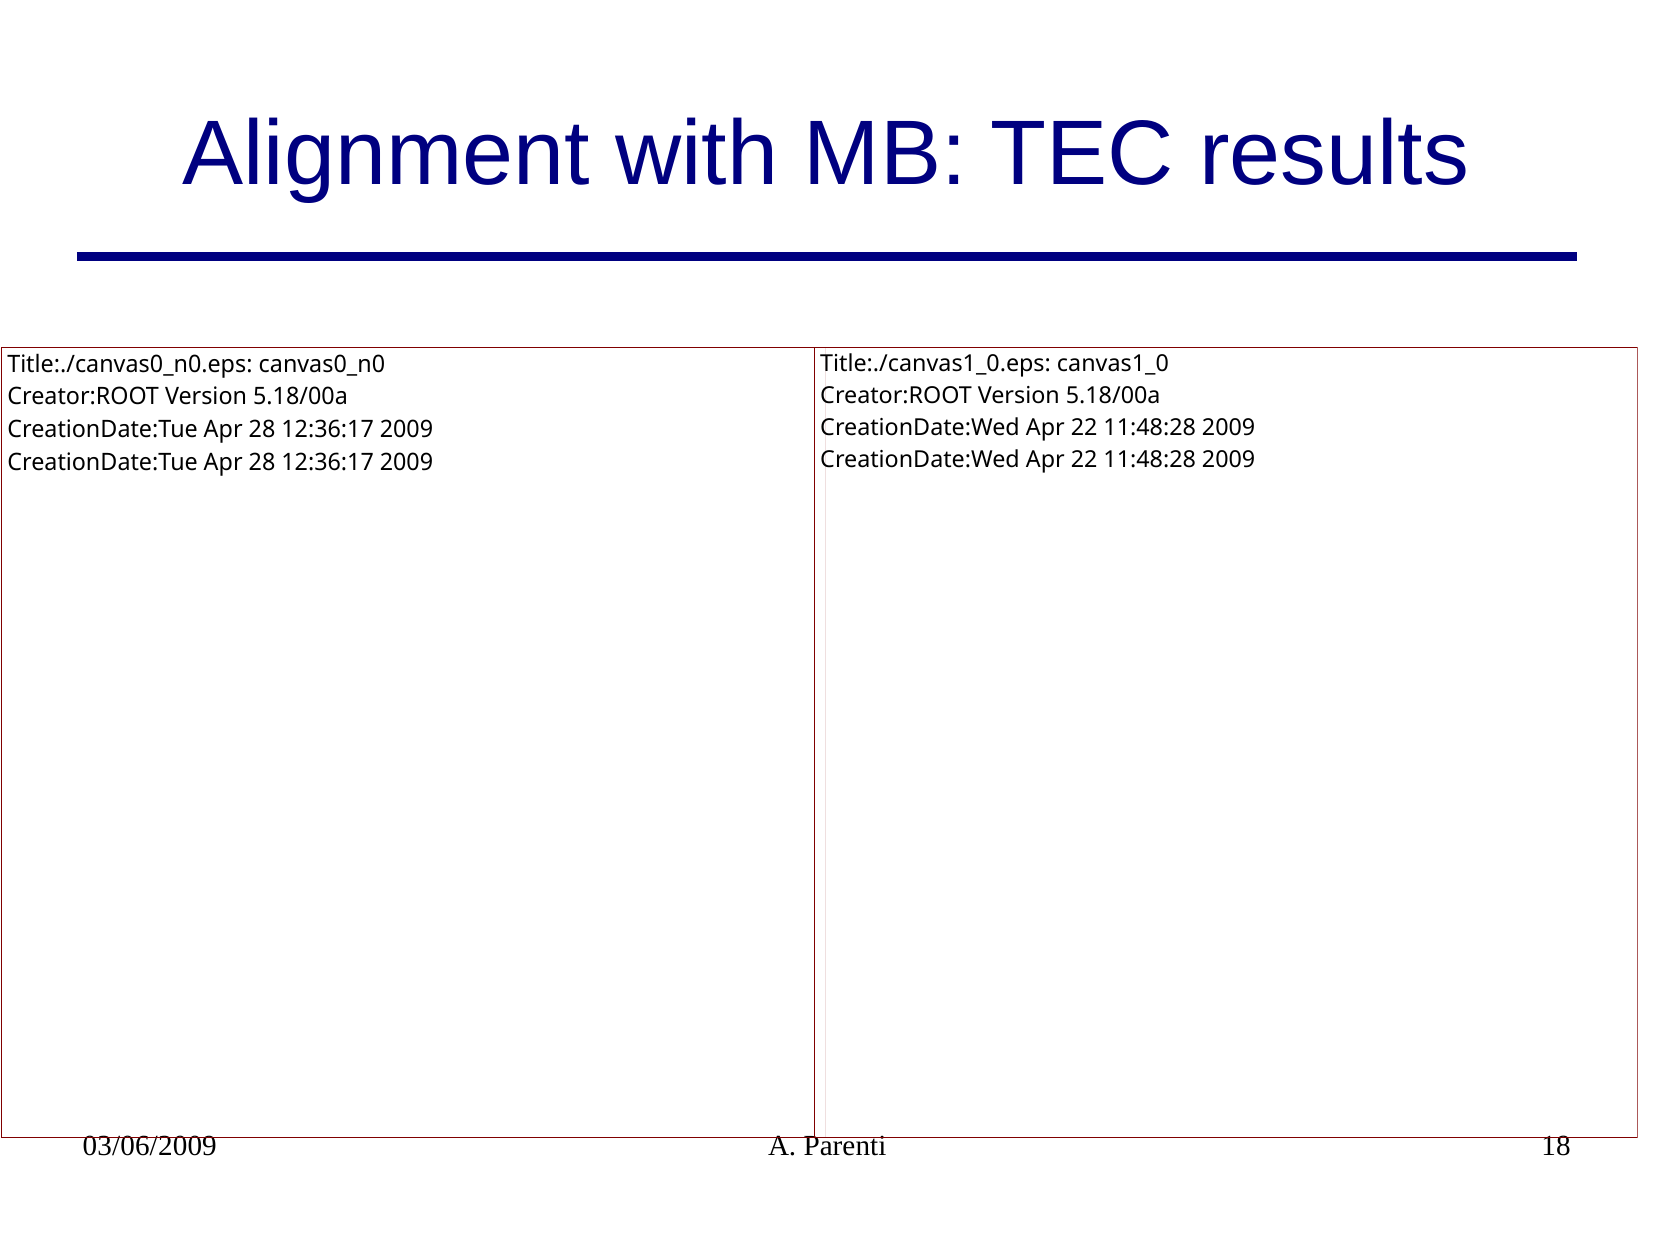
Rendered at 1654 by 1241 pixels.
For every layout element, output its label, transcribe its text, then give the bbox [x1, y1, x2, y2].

title Alignment with MB: TEC results [82, 49, 1571, 257]
picture [0, 345, 1638, 1138]
